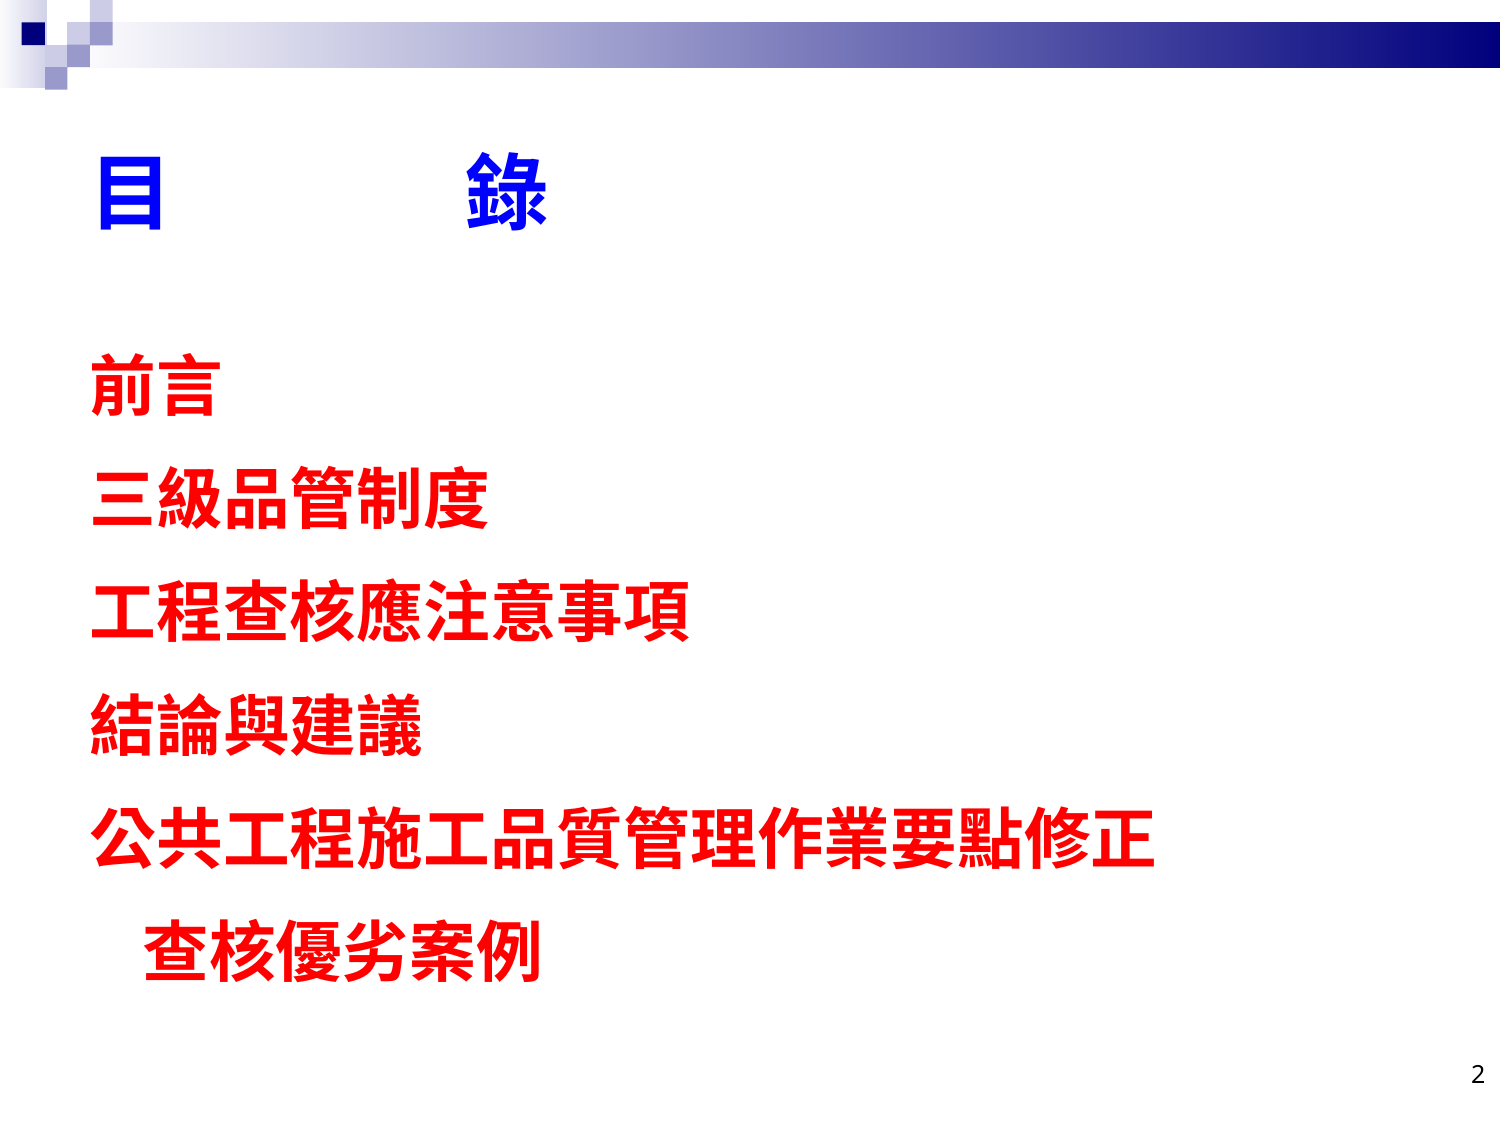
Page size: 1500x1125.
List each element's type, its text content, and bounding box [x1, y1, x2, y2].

text_box <number> [1149, 1025, 1500, 1101]
title 目 錄 [74, 75, 1426, 300]
list 前言 三級品管制度 工程查核應注意事項 結論與建議 公共工程施工品質管理作業要點修正 查核優劣案例 [74, 324, 1426, 1000]
